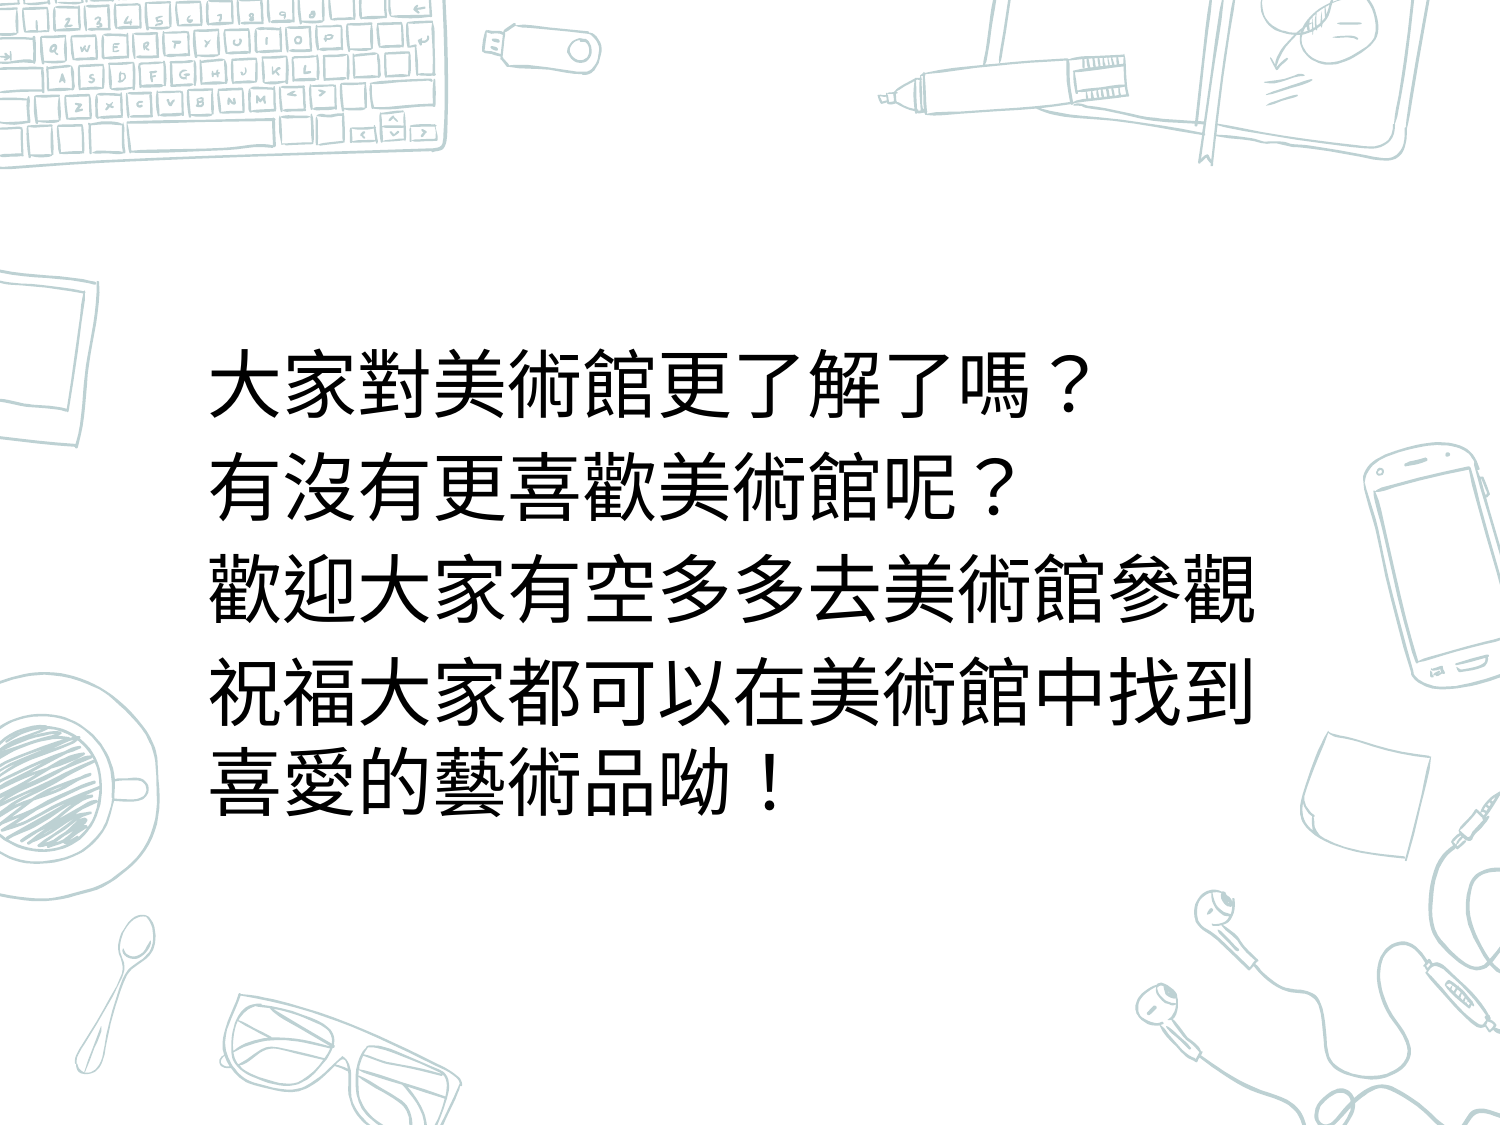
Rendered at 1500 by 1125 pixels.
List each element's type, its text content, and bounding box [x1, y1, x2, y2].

list 大家對美術館更了解了嗎？ 有沒有更喜歡美術館呢？ 歡迎大家有空多多去美術館參觀 祝福大家都可以在美術館中找到喜愛的藝術品呦！ [171, 137, 1327, 1029]
